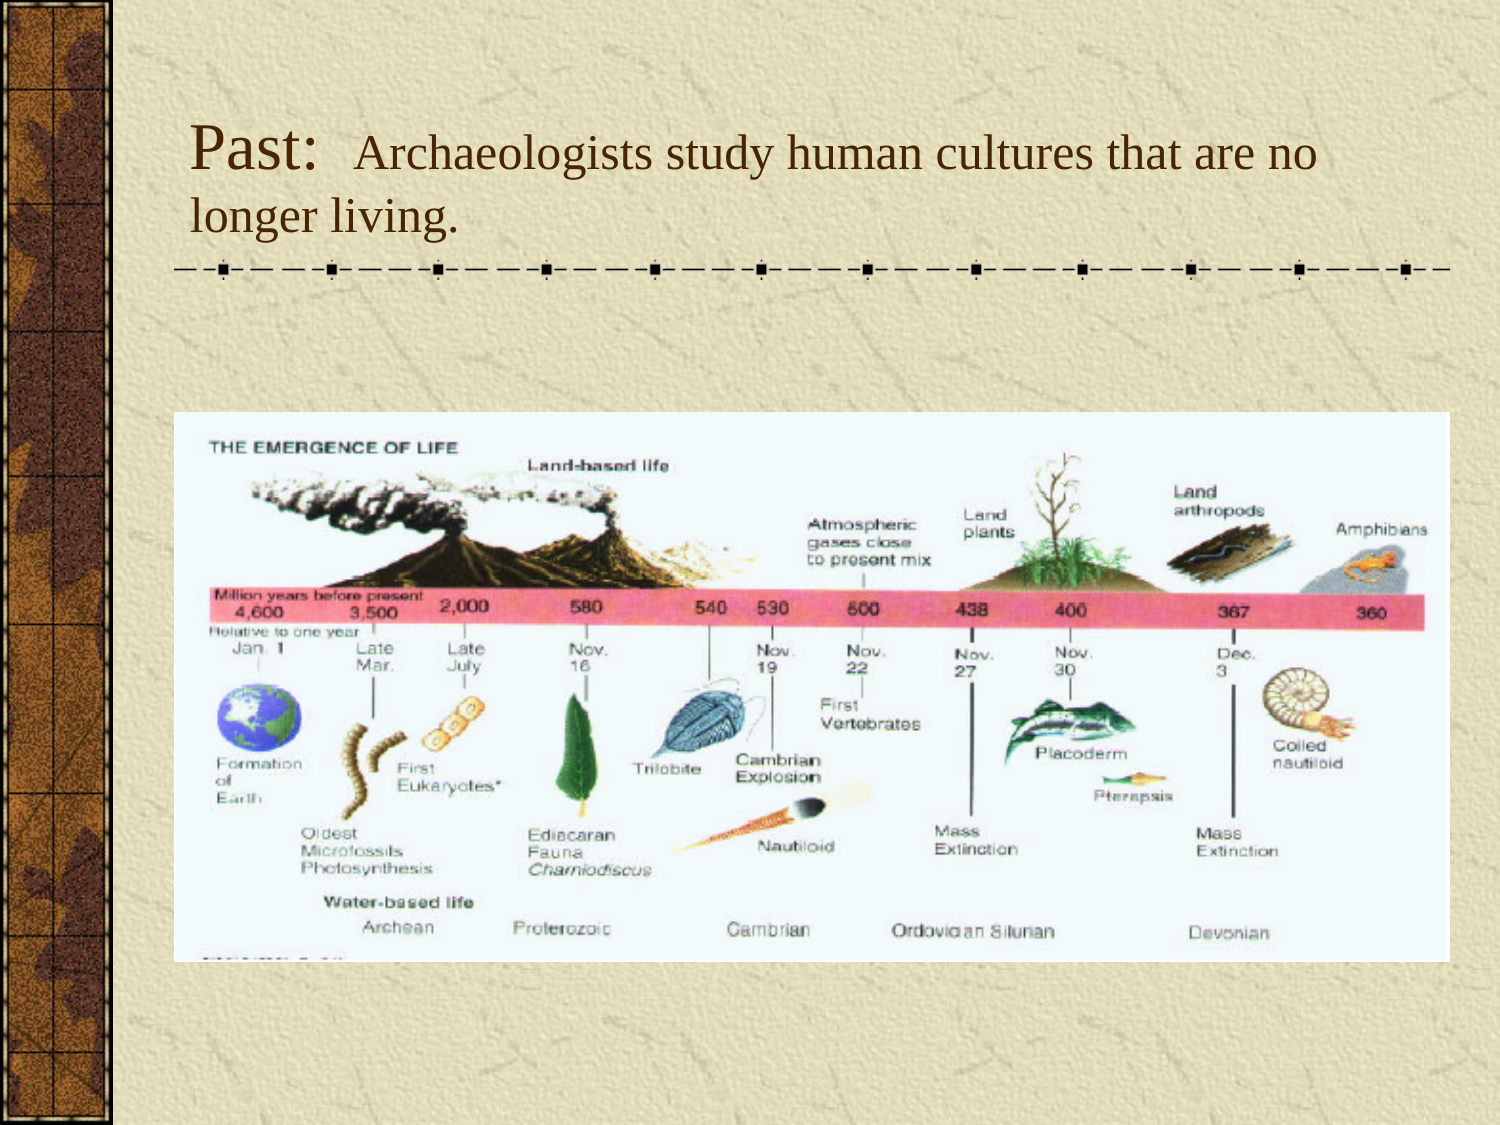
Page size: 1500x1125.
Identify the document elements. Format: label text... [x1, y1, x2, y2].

picture [174, 412, 1450, 963]
title Past: Archaeologists study human cultures that are no longer living. [174, 62, 1450, 250]
